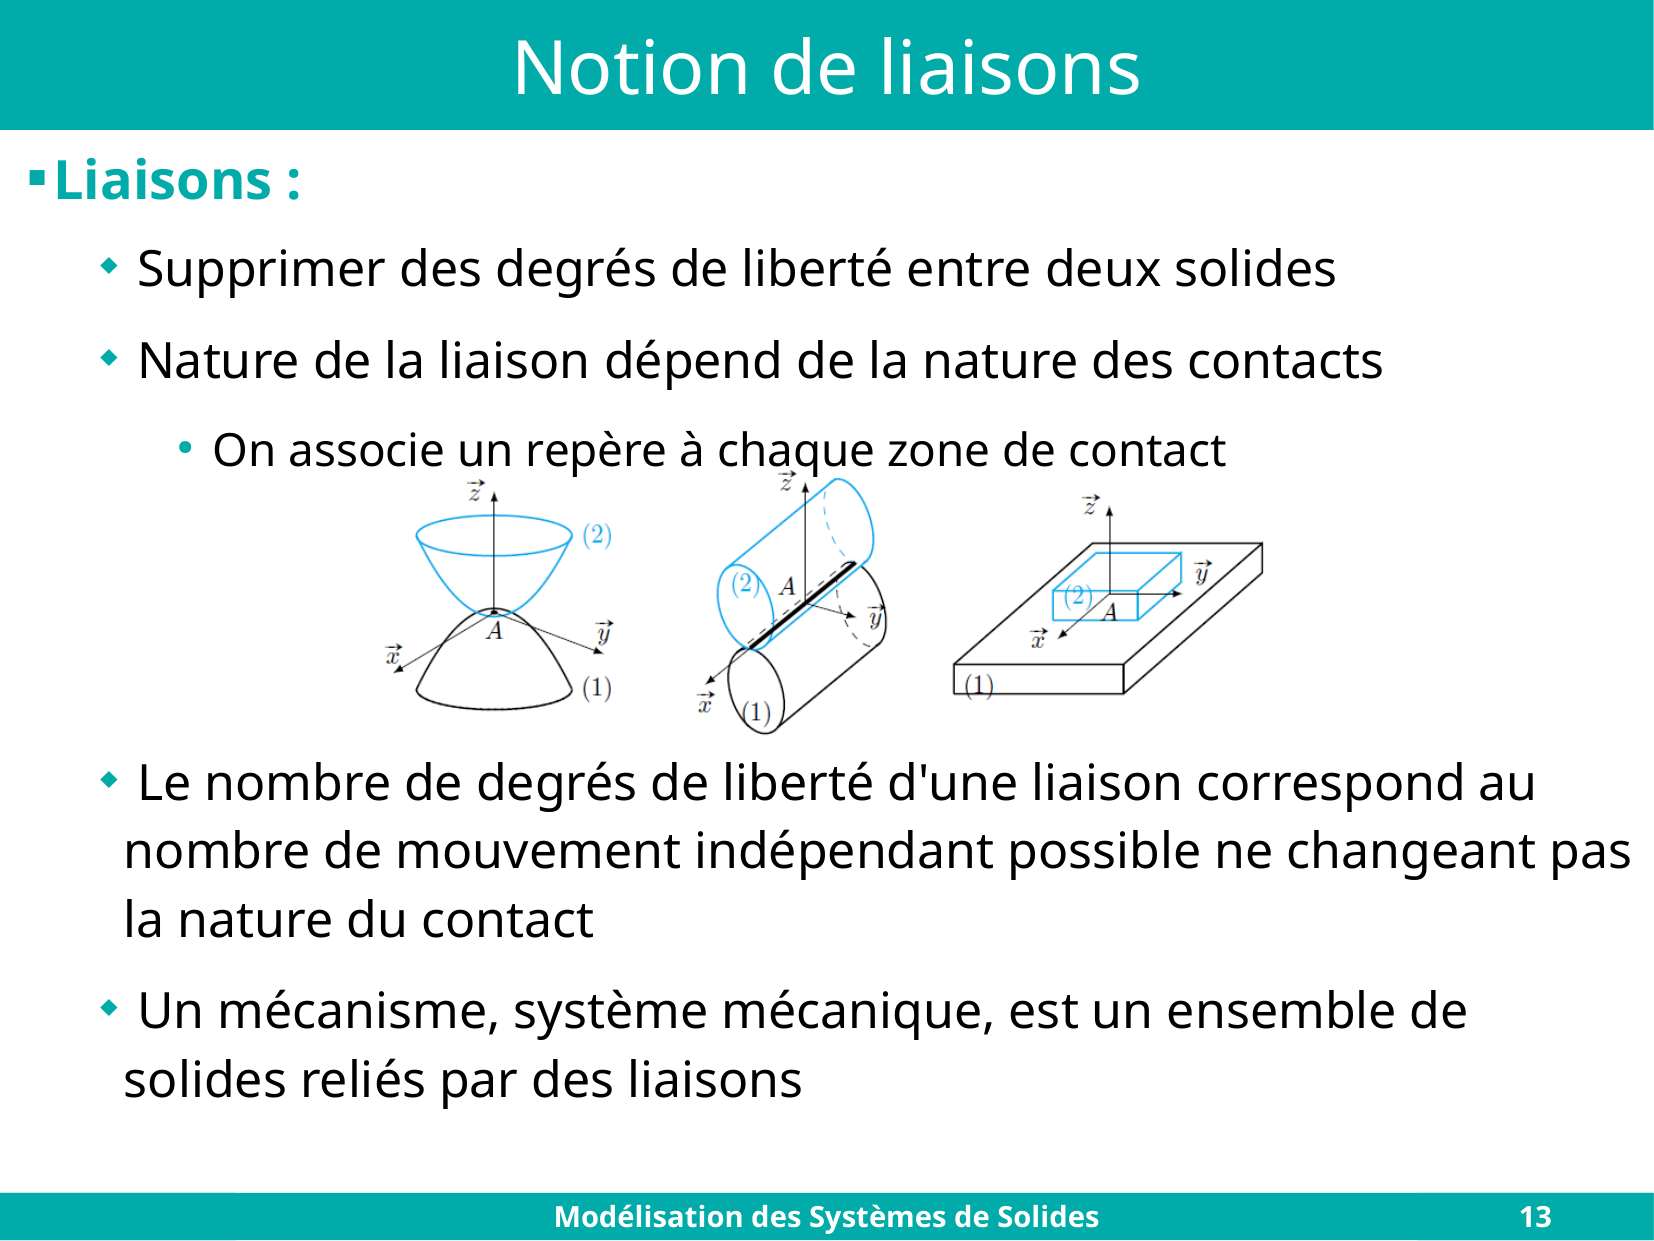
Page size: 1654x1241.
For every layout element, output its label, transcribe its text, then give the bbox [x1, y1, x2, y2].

title Notion de liaisons [0, 0, 1654, 130]
list Liaisons : Supprimer des degrés de liberté entre deux solides Nature de la liaison dépend de la nature des contacts On associe un repère à chaque zone de contact Le nombre de degrés de liberté d'une liaison correspond au nombre de mouvement indépendant possible ne changeant pas la nature du contact Un mécanisme, système mécanique, est un ensemble de solides reliés par des liaisons [11, 141, 1642, 1181]
